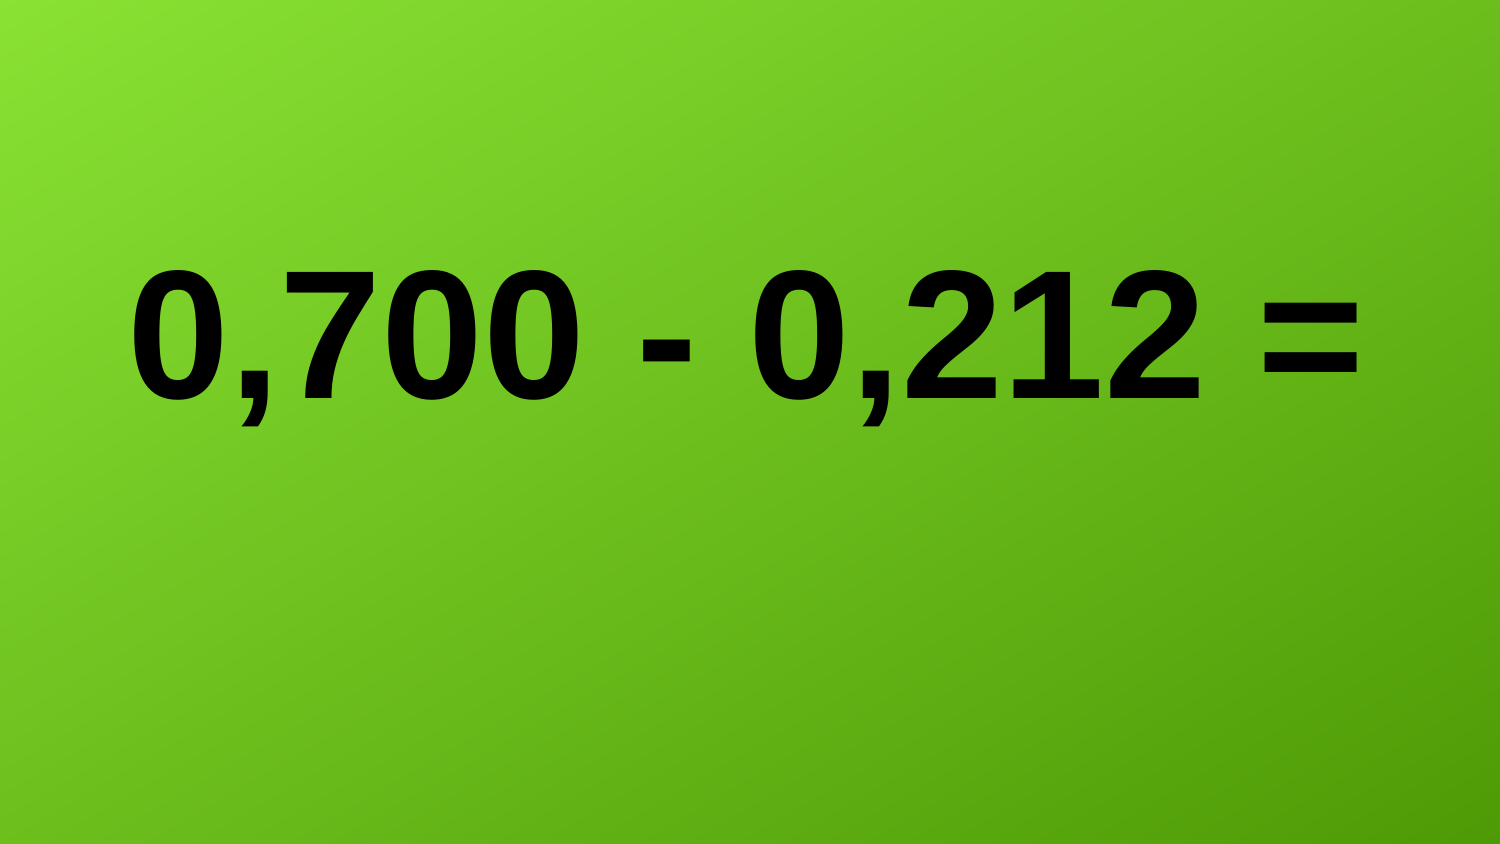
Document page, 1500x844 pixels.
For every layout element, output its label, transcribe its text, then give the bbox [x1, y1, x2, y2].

text_box 0,700 - 0,212 = [112, 259, 1388, 450]
